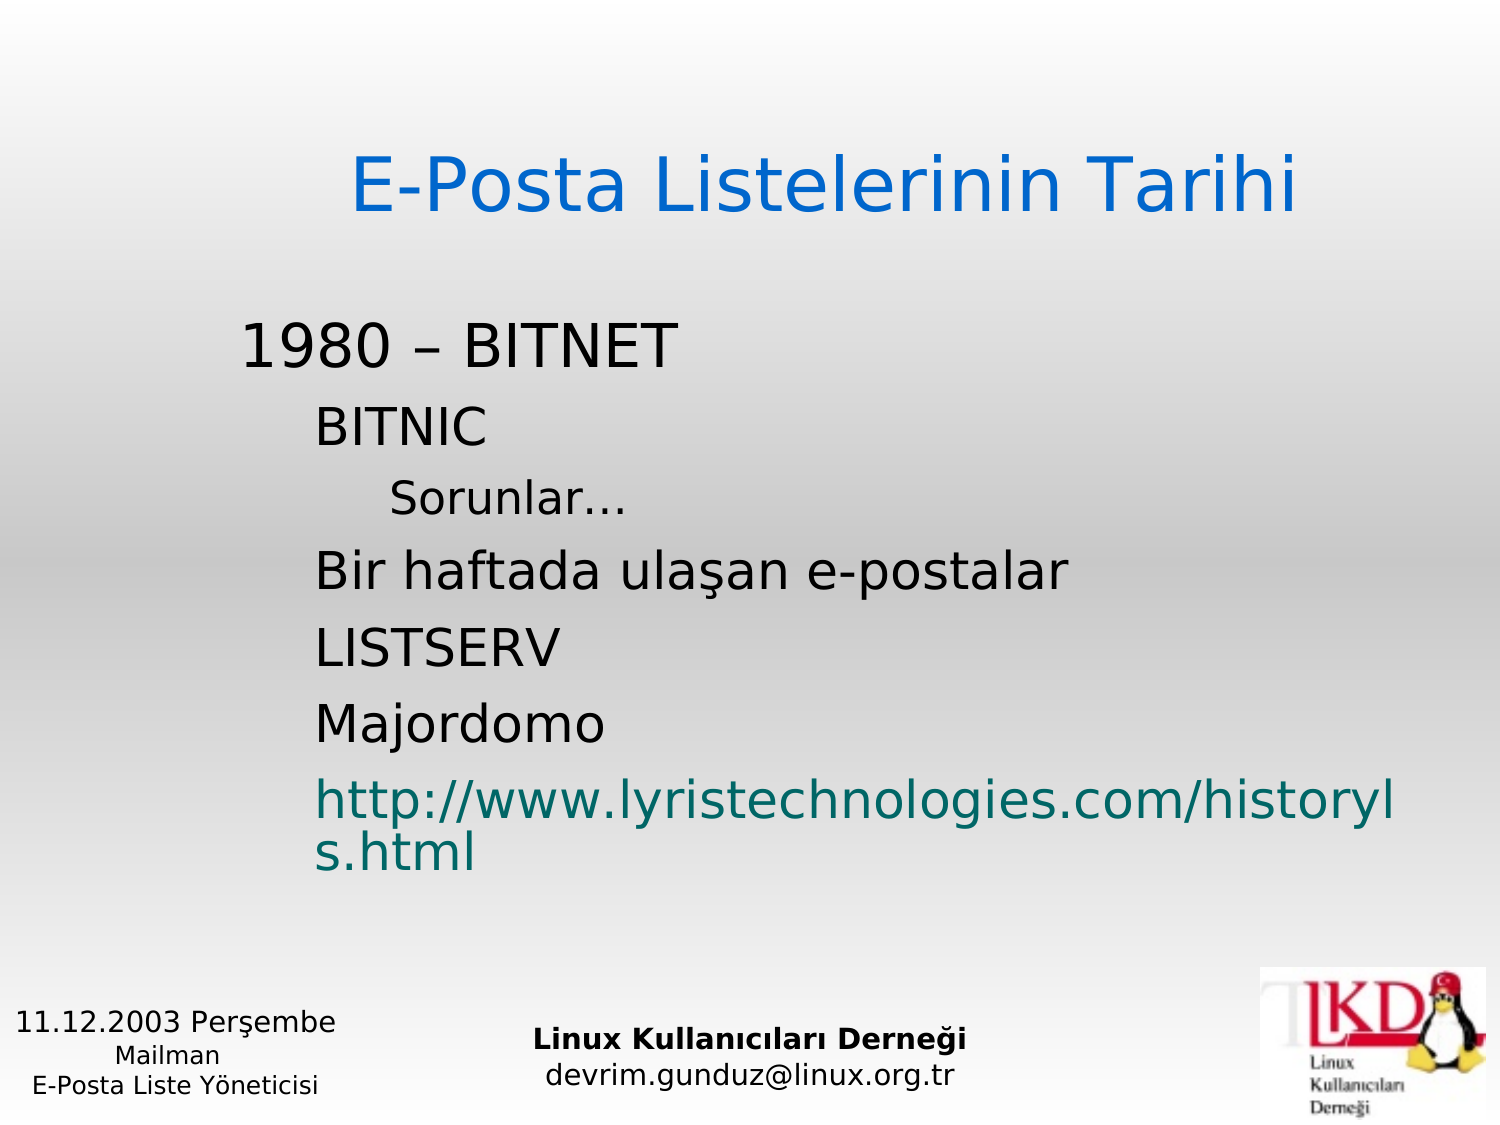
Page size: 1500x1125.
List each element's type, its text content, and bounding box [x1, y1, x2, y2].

list 1980 – BITNET BITNIC Sorunlar… Bir haftada ulaşan e-postalar LISTSERV Majordomo http://www.lyristechnologies.com/historyls.html [224, 299, 1425, 975]
picture [1260, 967, 1486, 1120]
title E-Posta Listelerinin Tarihi [224, 49, 1425, 237]
